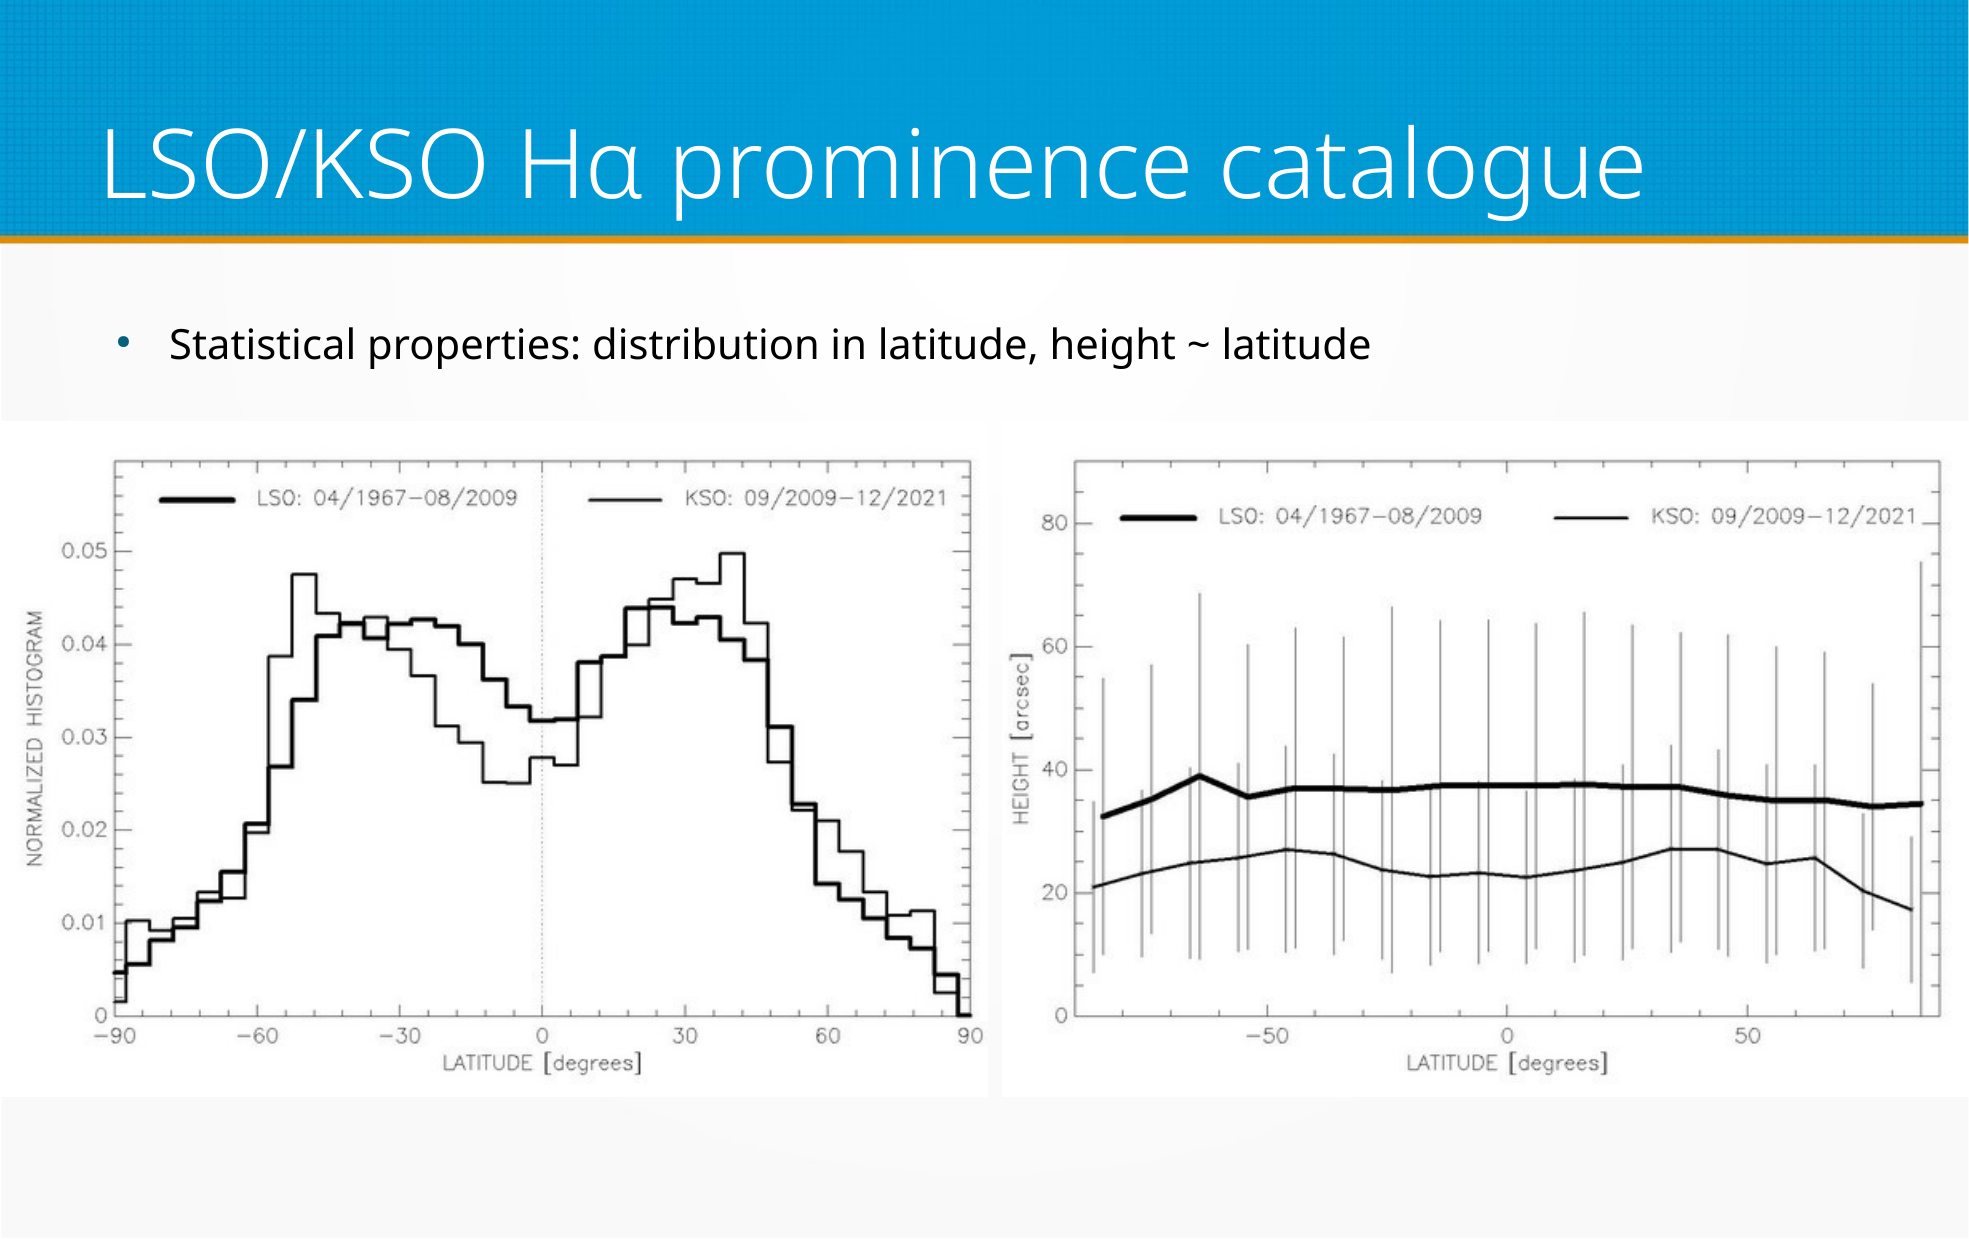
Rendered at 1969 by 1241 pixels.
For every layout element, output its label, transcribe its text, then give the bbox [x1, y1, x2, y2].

picture [0, 233, 1969, 1241]
title LSO/KSO Hα prominence catalogue [98, 19, 1870, 227]
list Statistical properties: distribution in latitude, height ~ latitude [98, 315, 1861, 1081]
